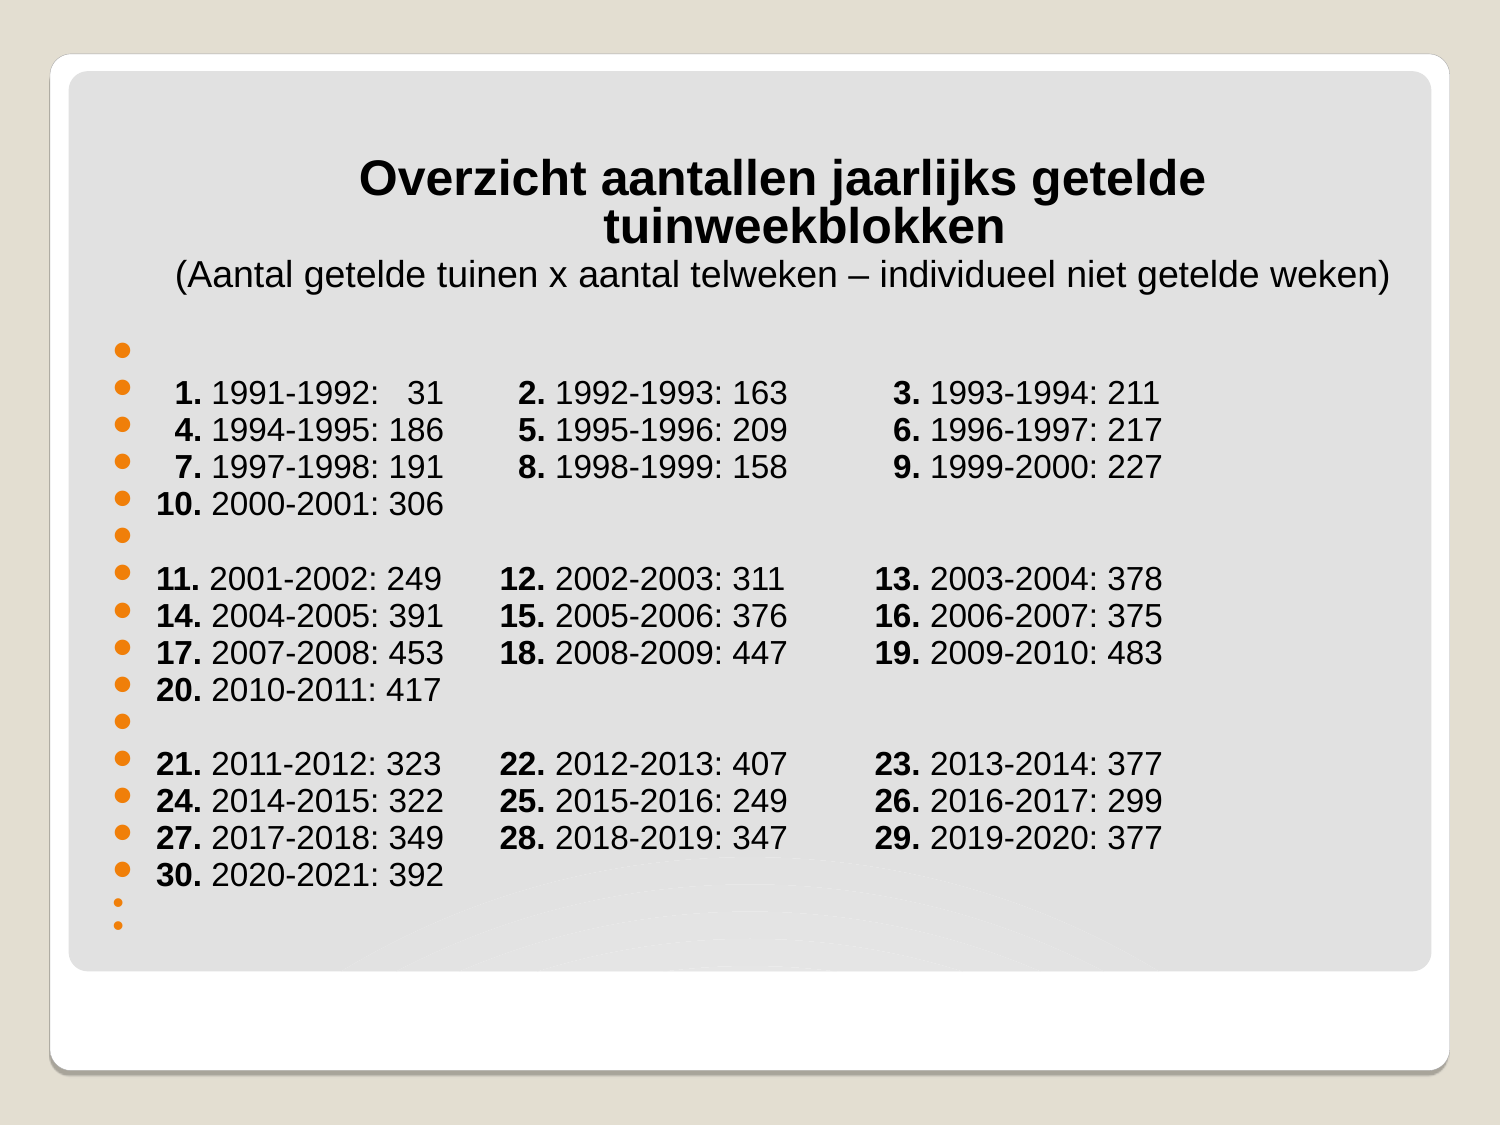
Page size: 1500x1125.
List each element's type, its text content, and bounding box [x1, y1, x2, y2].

list Overzicht aantallen jaarlijks getelde tuinweekblokken (Aantal getelde tuinen x aantal telweken – individueel niet getelde weken) 1. 1991-1992: 31 2. 1992-1993: 163 3. 1993-1994: 211 4. 1994-1995: 186 5. 1995-1996: 209 6. 1996-1997: 217 7. 1997-1998: 191 8. 1998-1999: 158 9. 1999-2000: 227 10. 2000-2001: 306 11. 2001-2002: 249 12. 2002-2003: 311 13. 2003-2004: 378 14. 2004-2005: 391 15. 2005-2006: 376 16. 2006-2007: 375 17. 2007-2008: 453 18. 2008-2009: 447 19. 2009-2010: 483 20. 2010-2011: 417 21. 2011-2012: 323 22. 2012-2013: 407 23. 2013-2014: 377 24. 2014-2015: 322 25. 2015-2016: 249 26. 2016-2017: 299 27. 2017-2018: 349 28. 2018-2019: 347 29. 2019-2020: 377 30. 2020-2021: 392 [82, 86, 1426, 906]
